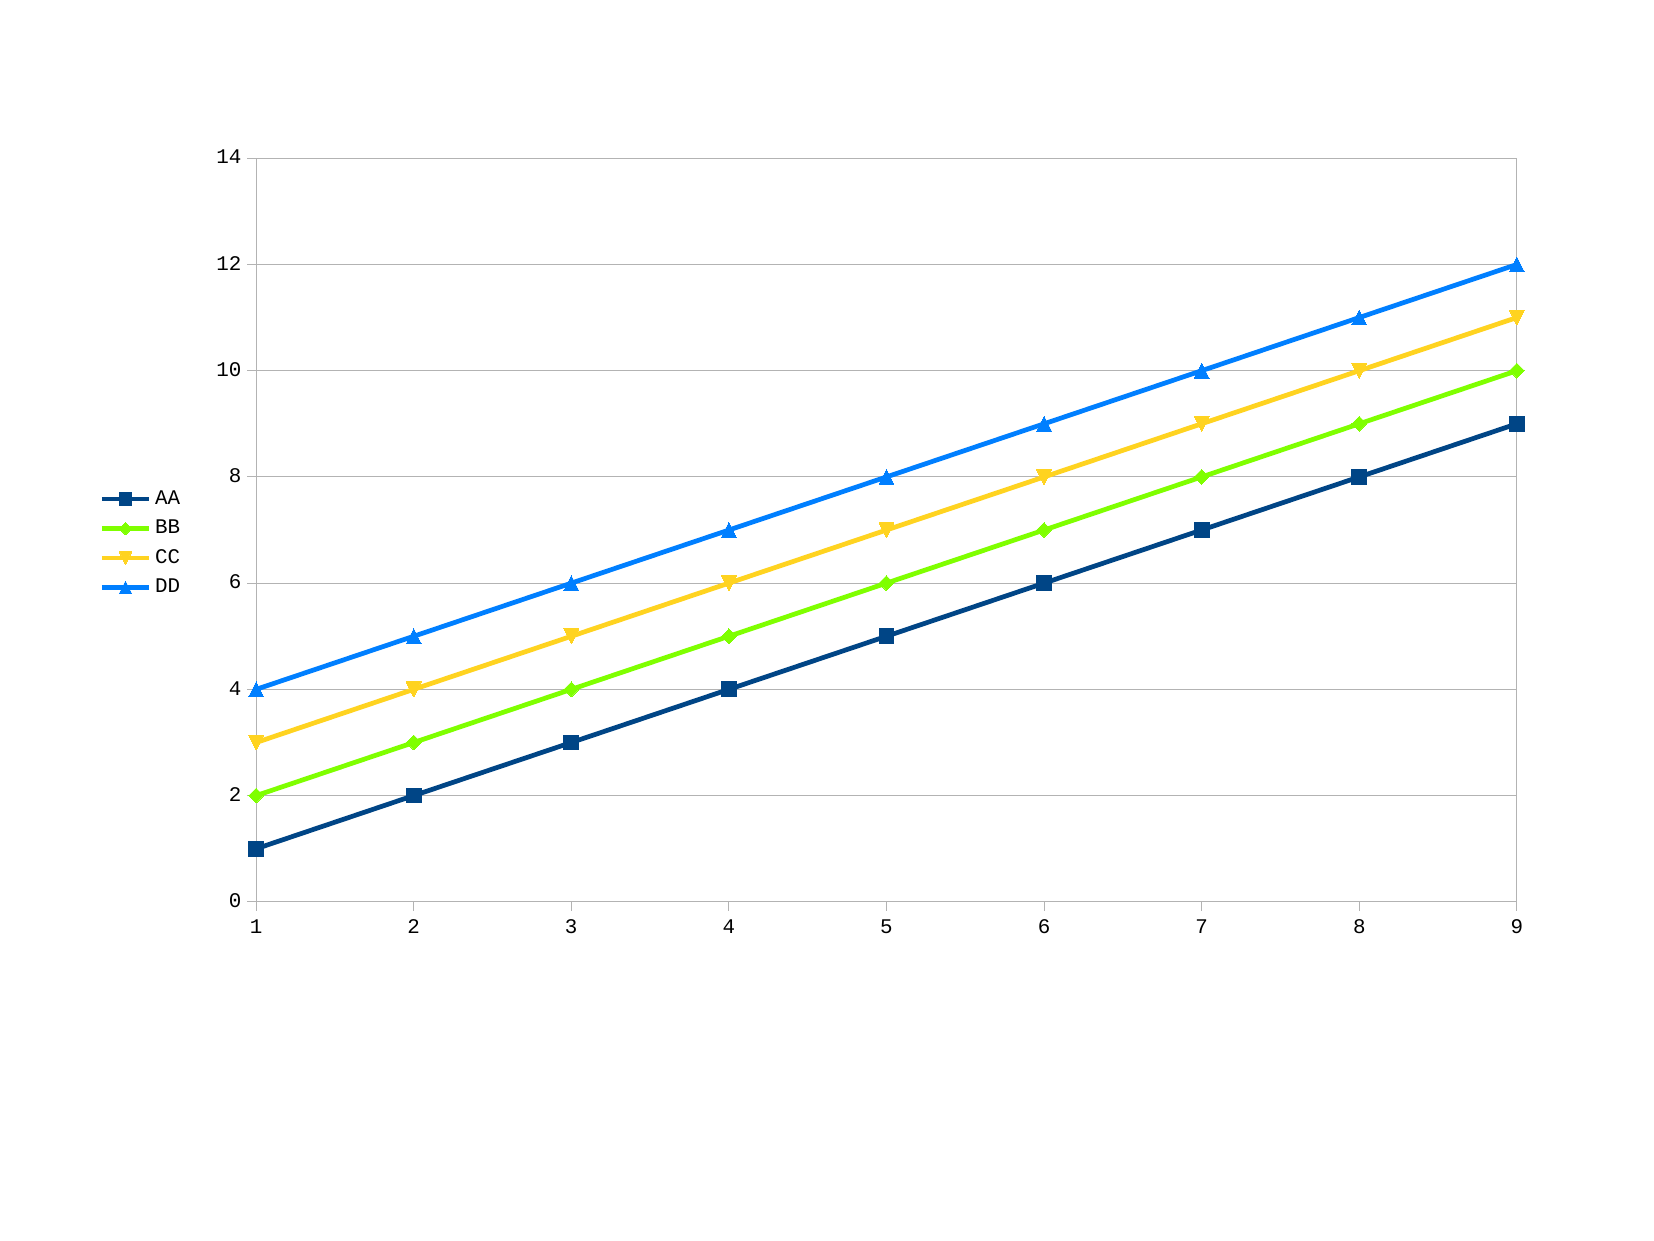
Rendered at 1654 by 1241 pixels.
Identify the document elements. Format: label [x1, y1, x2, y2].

chart [82, 129, 1553, 957]
